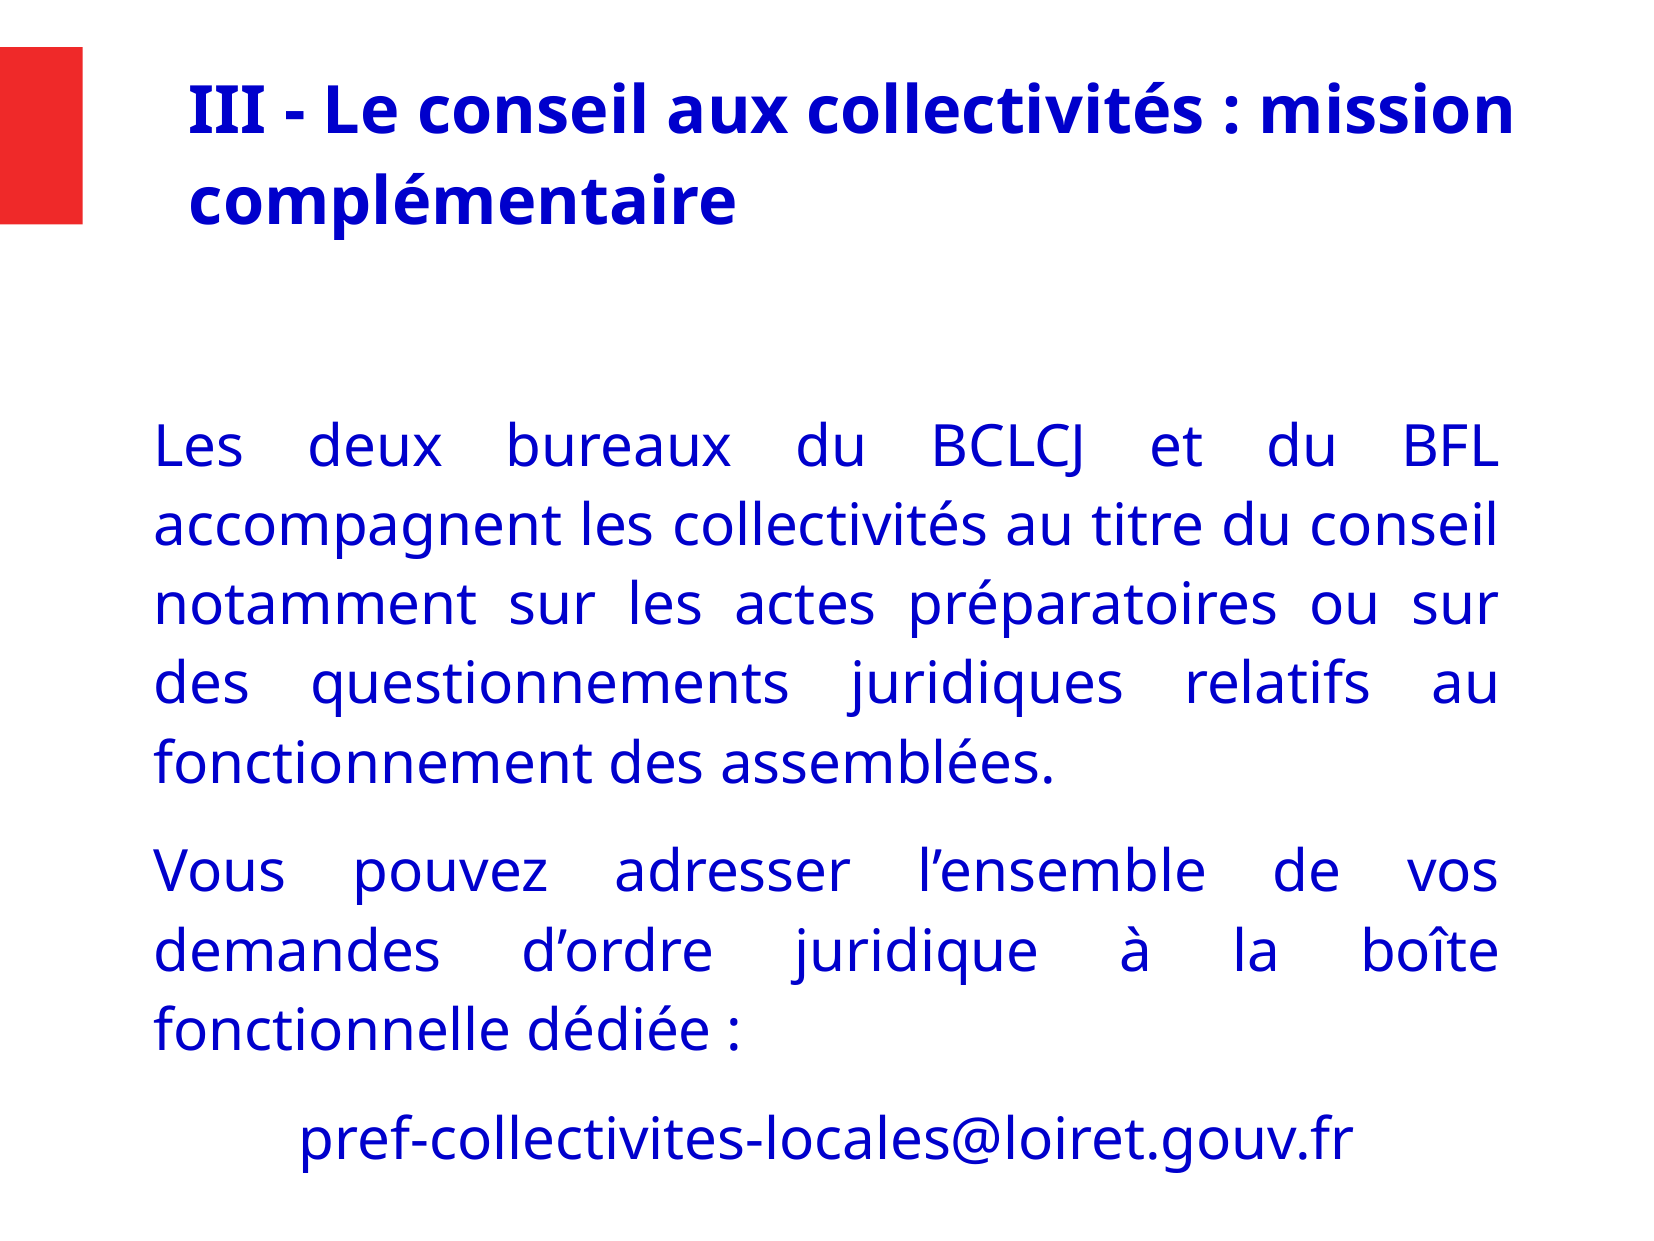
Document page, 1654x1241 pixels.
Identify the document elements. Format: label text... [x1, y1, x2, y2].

list Les deux bureaux du BCLCJ et du BFL accompagnent les collectivités au titre du conseil notamment sur les actes préparatoires ou sur des questionnements juridiques relatifs au fonctionnement des assemblées. Vous pouvez adresser l’ensemble de vos demandes d’ordre juridique à la boîte fonctionnelle dédiée : pref-collectivites-locales@loiret.gouv.fr [82, 295, 1501, 1015]
title III - Le conseil aux collectivités : mission complémentaire [118, 49, 1571, 257]
